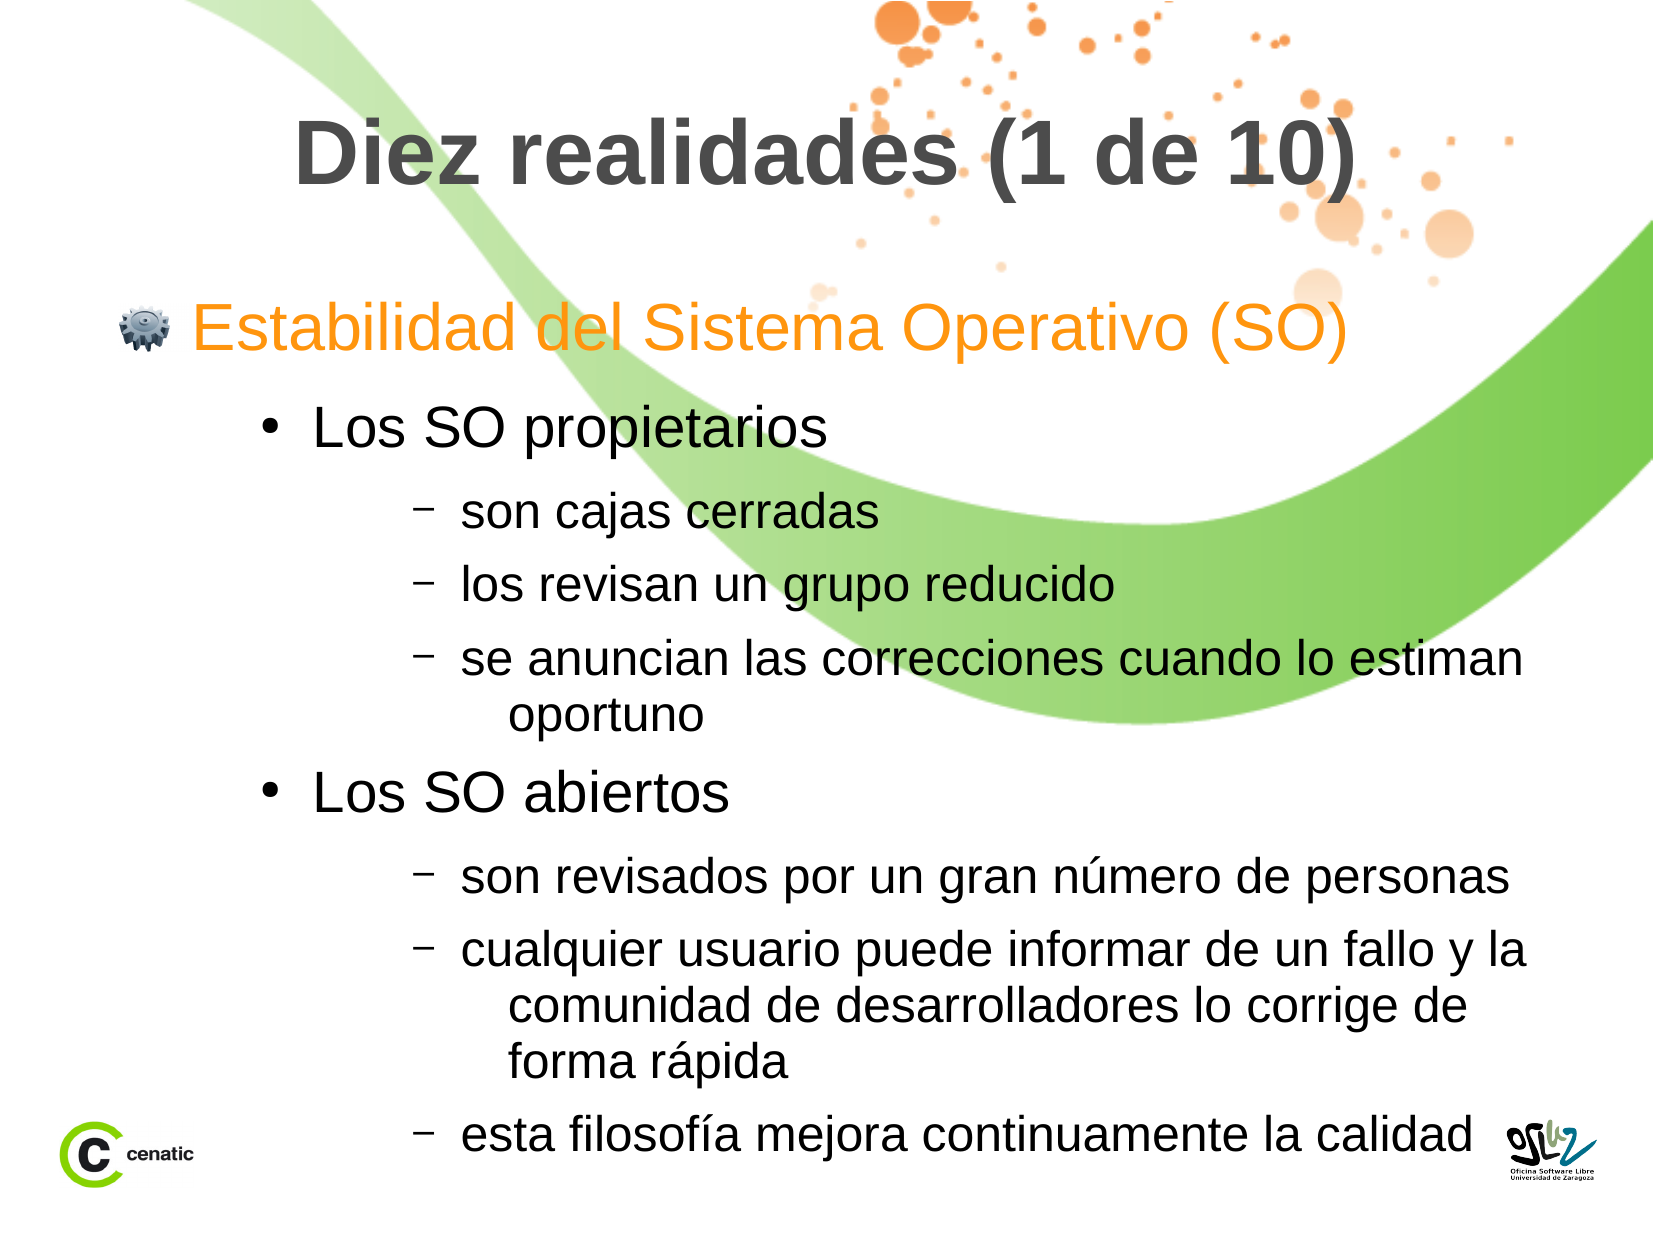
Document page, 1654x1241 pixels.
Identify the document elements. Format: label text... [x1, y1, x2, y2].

title Diez realidades (1 de 10) [82, 56, 1571, 250]
list Estabilidad del Sistema Operativo (SO) Los SO propietarios son cajas cerradas los revisan un grupo reducido se anuncian las correcciones cuando lo estiman oportuno Los SO abiertos son revisados por un gran número de personas cualquier usuario puede informar de un fallo y la comunidad de desarrolladores lo corrige de forma rápida esta filosofía mejora continuamente la calidad [82, 290, 1571, 1163]
picture [59, 1121, 194, 1188]
picture [183, 0, 1653, 755]
picture [1505, 1119, 1600, 1182]
